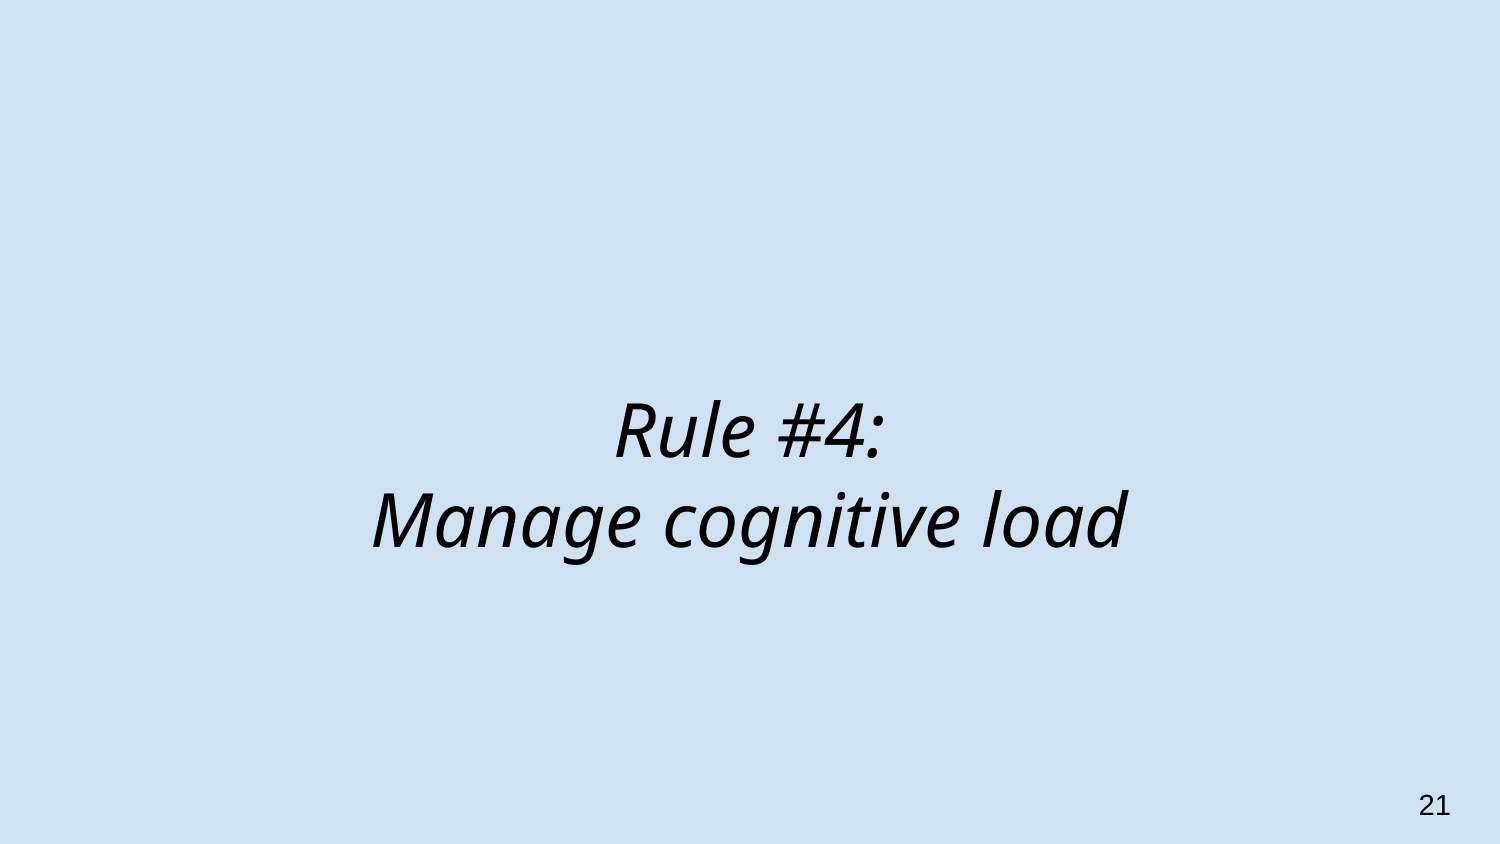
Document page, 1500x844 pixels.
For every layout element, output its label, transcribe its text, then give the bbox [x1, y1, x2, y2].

text_box Rule #4: Manage cognitive load [277, 367, 1223, 590]
